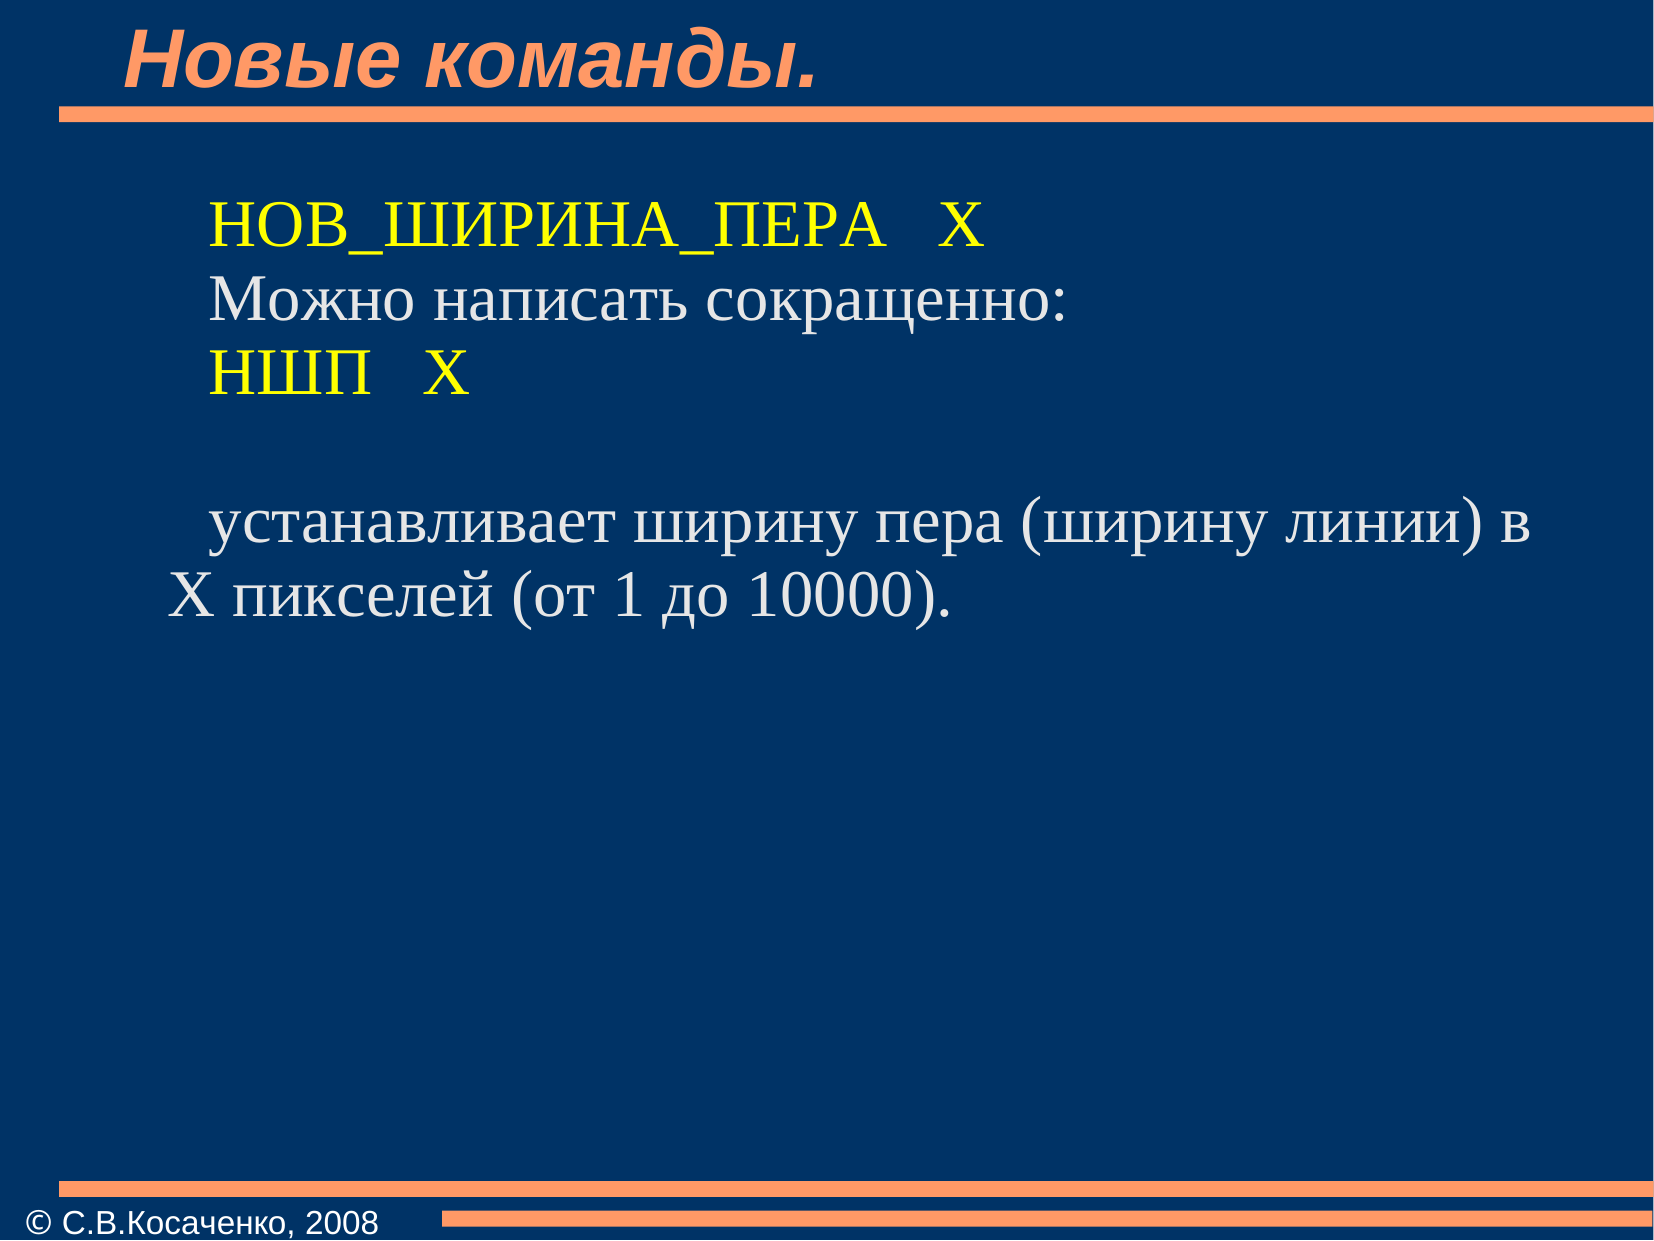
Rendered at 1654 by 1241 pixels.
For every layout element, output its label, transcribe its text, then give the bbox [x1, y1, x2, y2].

list НОВ_ШИРИНА_ПЕРА X Можно написать сокращенно: НШП X устанавливает ширину пера (ширину линии) в X пикселей (от 1 до 10000). [167, 187, 1559, 1076]
title Новые команды. [123, 0, 1536, 119]
